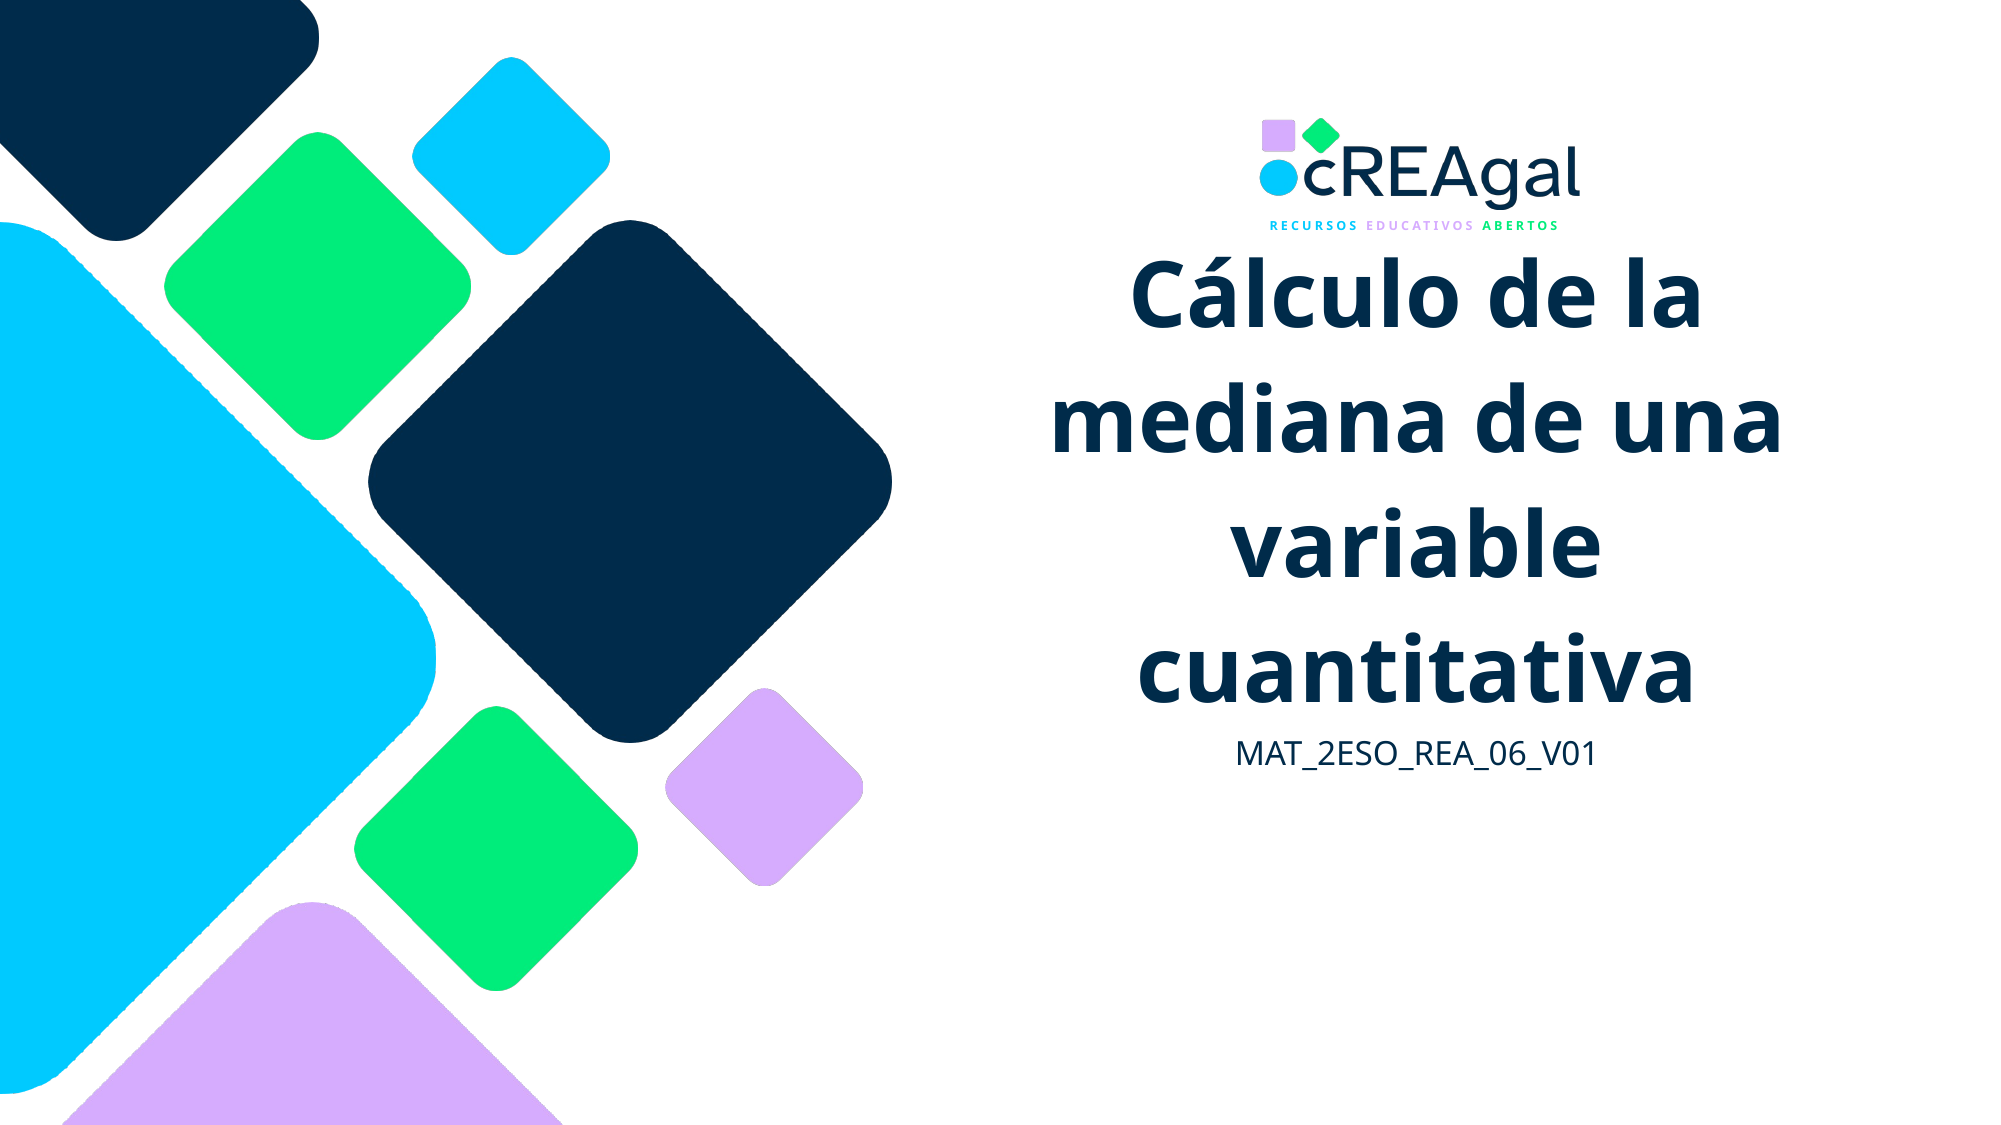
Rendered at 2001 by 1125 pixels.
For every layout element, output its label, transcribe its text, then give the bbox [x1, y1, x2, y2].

picture [515, 57, 610, 149]
list MAT_2ESO_REA_06_V01 [974, 649, 1861, 857]
picture [0, 0, 892, 1125]
title Cálculo de la mediana de una variable cuantitativa [974, 197, 1861, 649]
picture [1259, 118, 1580, 197]
